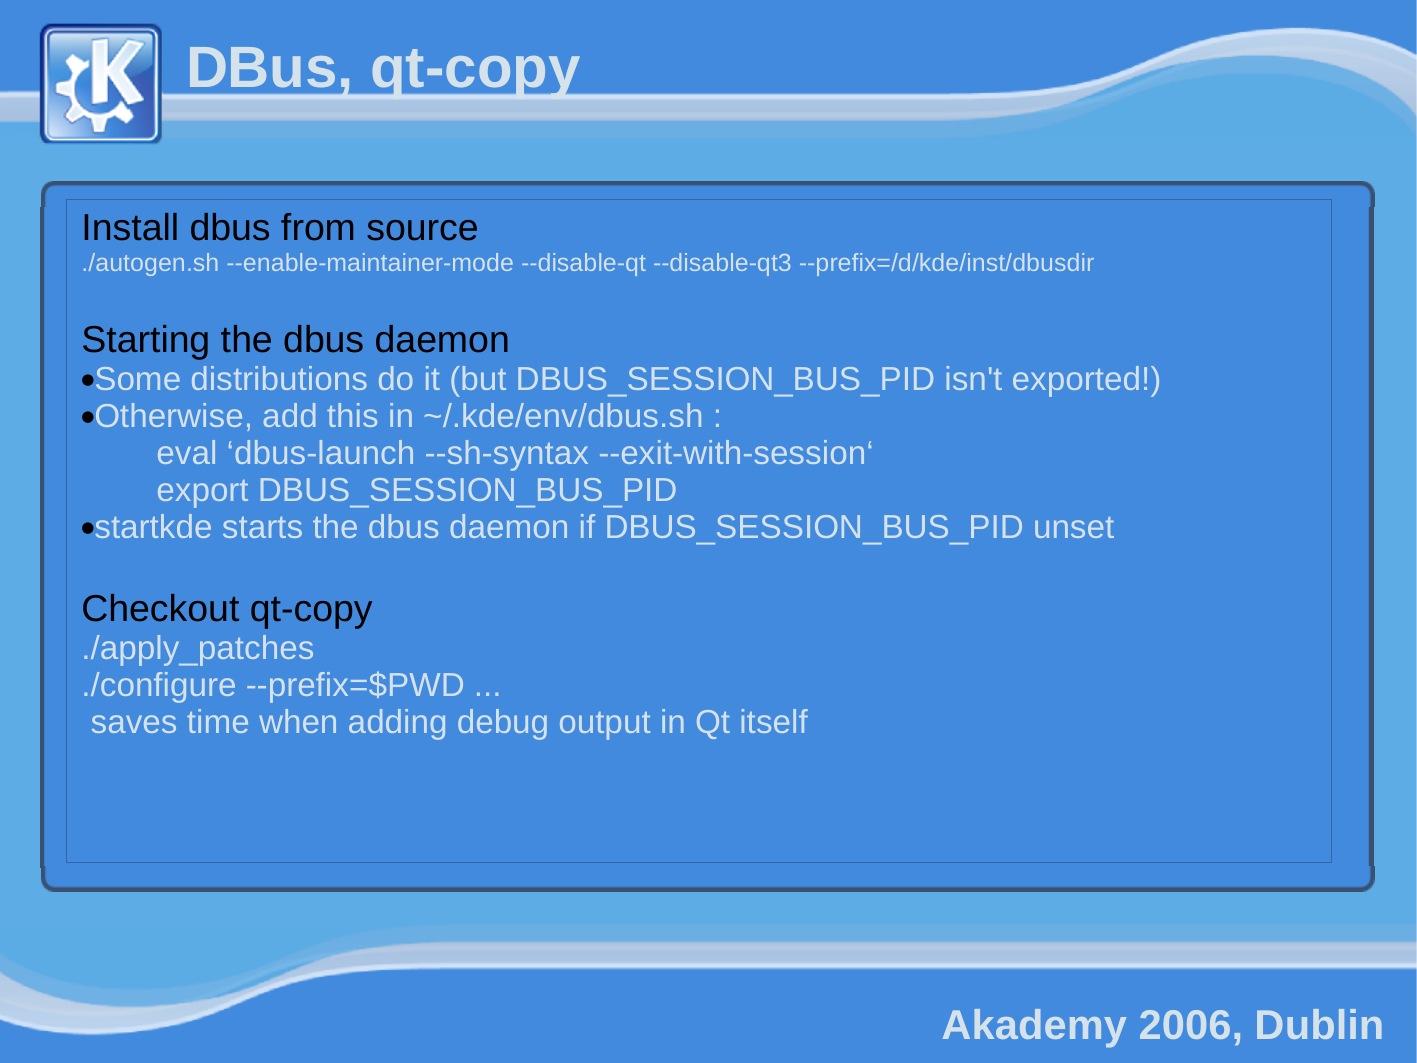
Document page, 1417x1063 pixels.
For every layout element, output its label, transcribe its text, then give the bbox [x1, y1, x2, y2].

picture [0, 0, 1417, 1063]
text_box Install dbus from source ./autogen.sh --enable-maintainer-mode --disable-qt --disable-qt3 --prefix=/d/kde/inst/dbusdir Starting the dbus daemon Some distributions do it (but DBUS_SESSION_BUS_PID isn't exported!) Otherwise, add this in ~/.kde/env/dbus.sh : eval ‘dbus-launch --sh-syntax --exit-with-session‘ export DBUS_SESSION_BUS_PID startkde starts the dbus daemon if DBUS_SESSION_BUS_PID unset Checkout qt-copy ./apply_patches ./configure --prefix=$PWD ... saves time when adding debug output in Qt itself [66, 199, 1332, 863]
text_box DBus, qt-copy [171, 27, 1048, 105]
